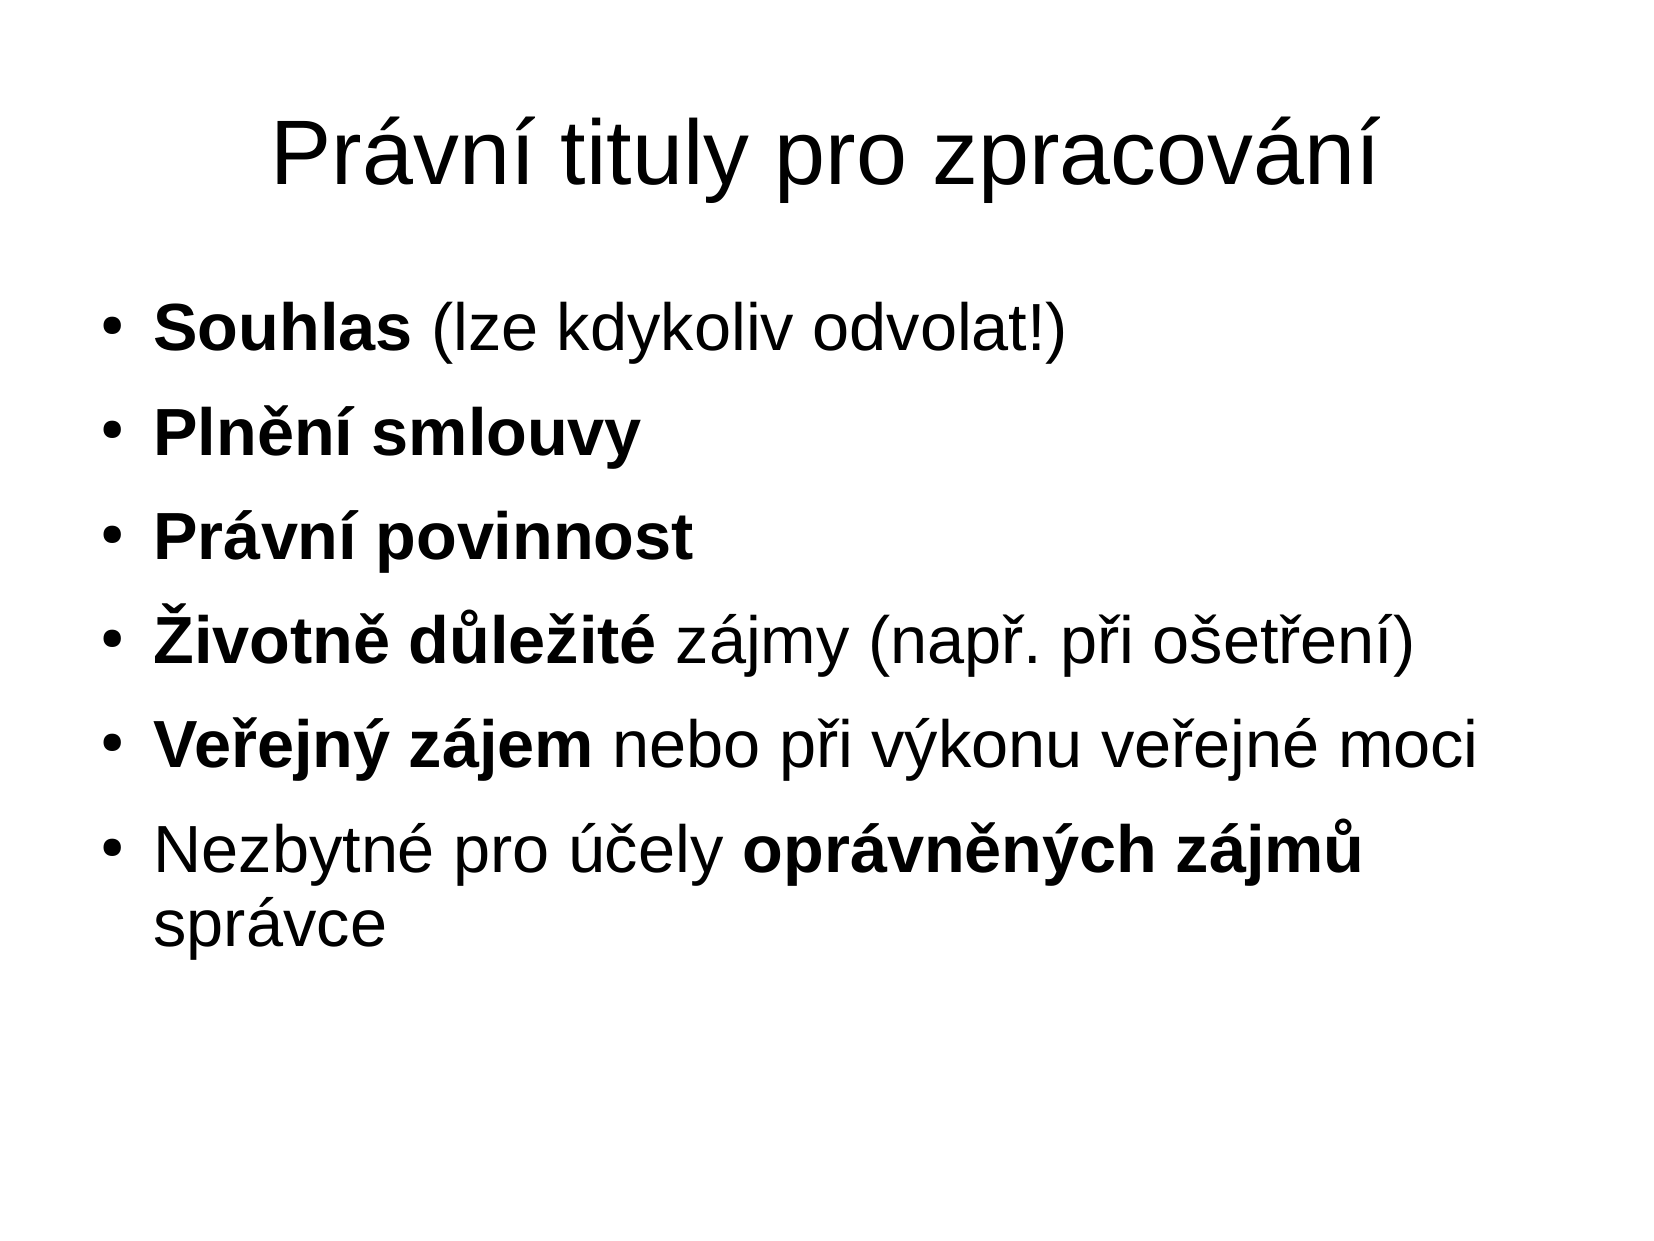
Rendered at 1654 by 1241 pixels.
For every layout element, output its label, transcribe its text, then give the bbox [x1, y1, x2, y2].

list Souhlas (lze kdykoliv odvolat!) Plnění smlouvy Právní povinnost Životně důležité zájmy (např. při ošetření) Veřejný zájem nebo při výkonu veřejné moci Nezbytné pro účely oprávněných zájmů správce [82, 290, 1571, 1010]
title Právní tituly pro zpracování [82, 49, 1571, 257]
